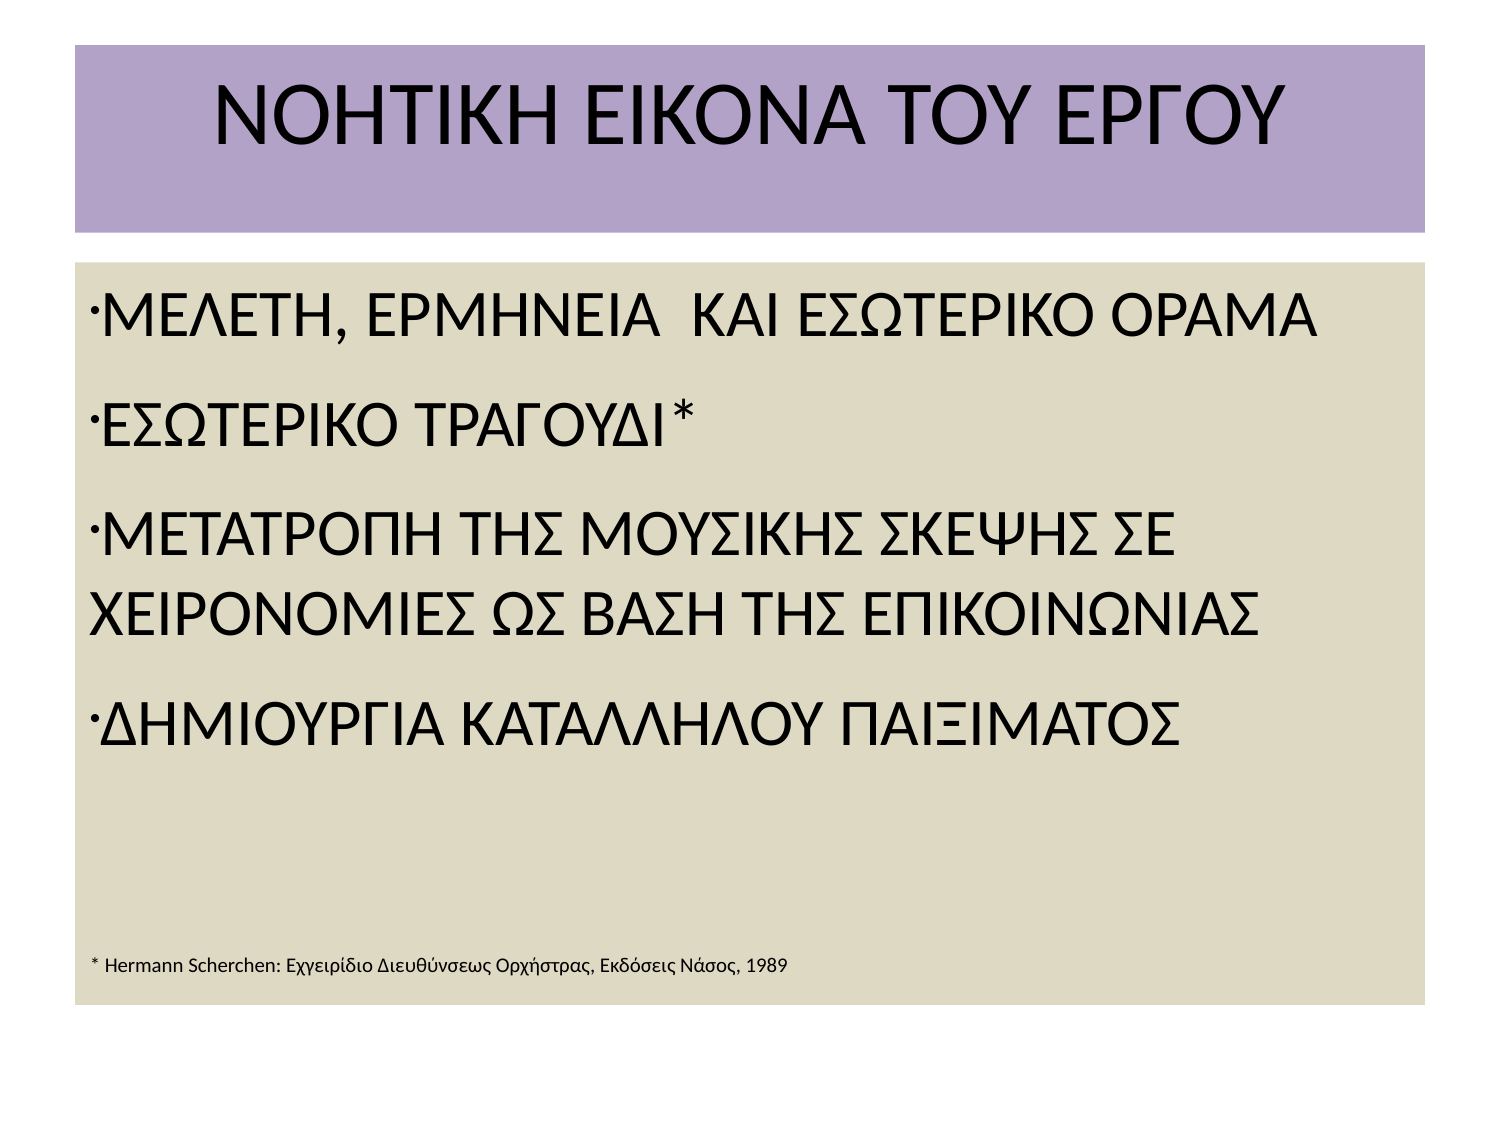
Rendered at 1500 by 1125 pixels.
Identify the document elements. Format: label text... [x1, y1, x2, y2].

list ΜΕΛΕΤΗ, ΕΡΜΗΝΕΙΑ ΚΑΙ ΕΣΩΤΕΡΙΚΟ ΟΡΑΜΑ ΕΣΩΤΕΡΙΚΟ ΤΡΑΓΟΥΔΙ* ΜΕΤΑΤΡΟΠΗ ΤΗΣ ΜΟΥΣΙΚΗΣ ΣΚΕΨΗΣ ΣΕ ΧΕΙΡΟΝΟΜΙΕΣ ΩΣ ΒΑΣΗ ΤΗΣ ΕΠΙΚΟΙΝΩΝΙΑΣ ΔΗΜΙΟΥΡΓΙΑ ΚΑΤΑΛΛΗΛΟΥ ΠΑΙΞΙΜΑΤΟΣ * Hermann Scherchen: Εχγειρίδιο Διευθύνσεως Ορχήστρας, Εκδόσεις Νάσος, 1989 [75, 262, 1425, 1005]
title ΝΟΗΤΙΚΗ ΕΙΚΟΝΑ ΤΟΥ ΕΡΓΟΥ [75, 45, 1425, 233]
